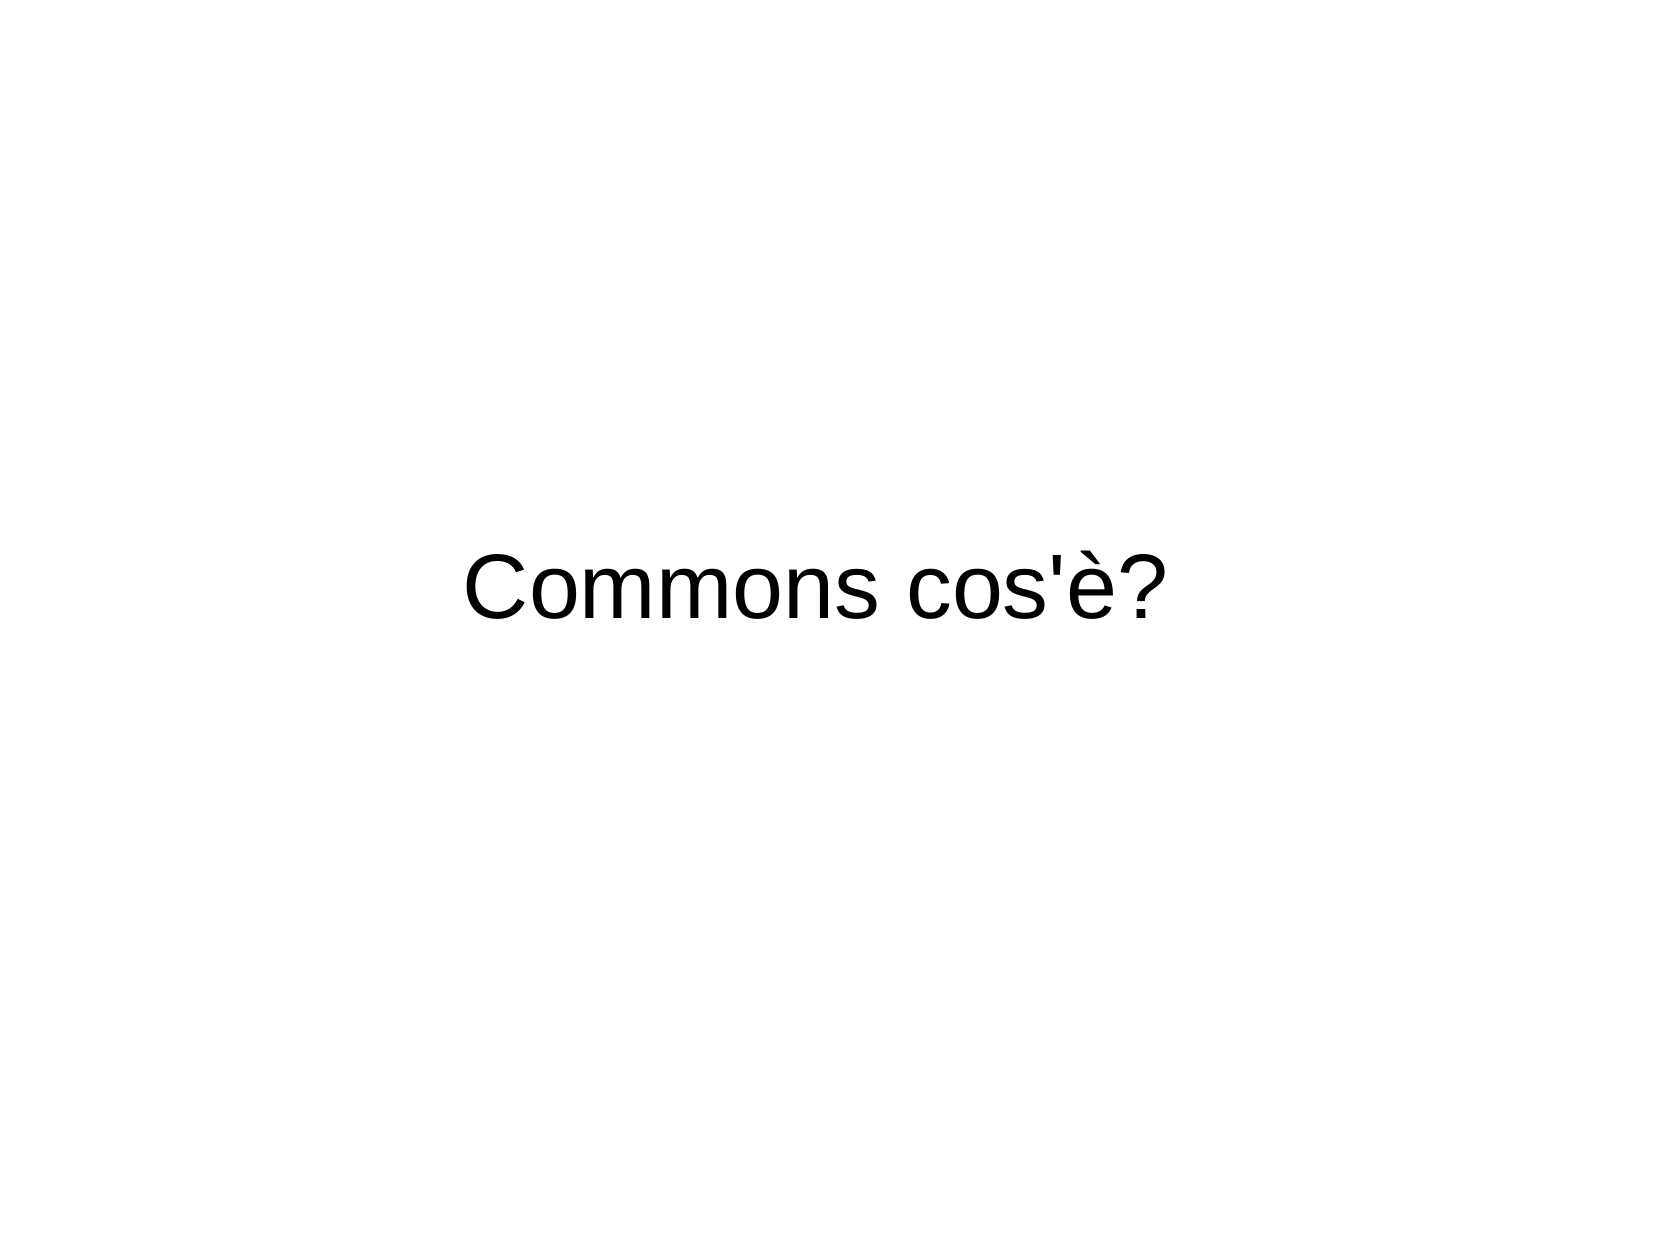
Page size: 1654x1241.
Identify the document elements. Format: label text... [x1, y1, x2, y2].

title Commons cos'è? [71, 482, 1561, 691]
